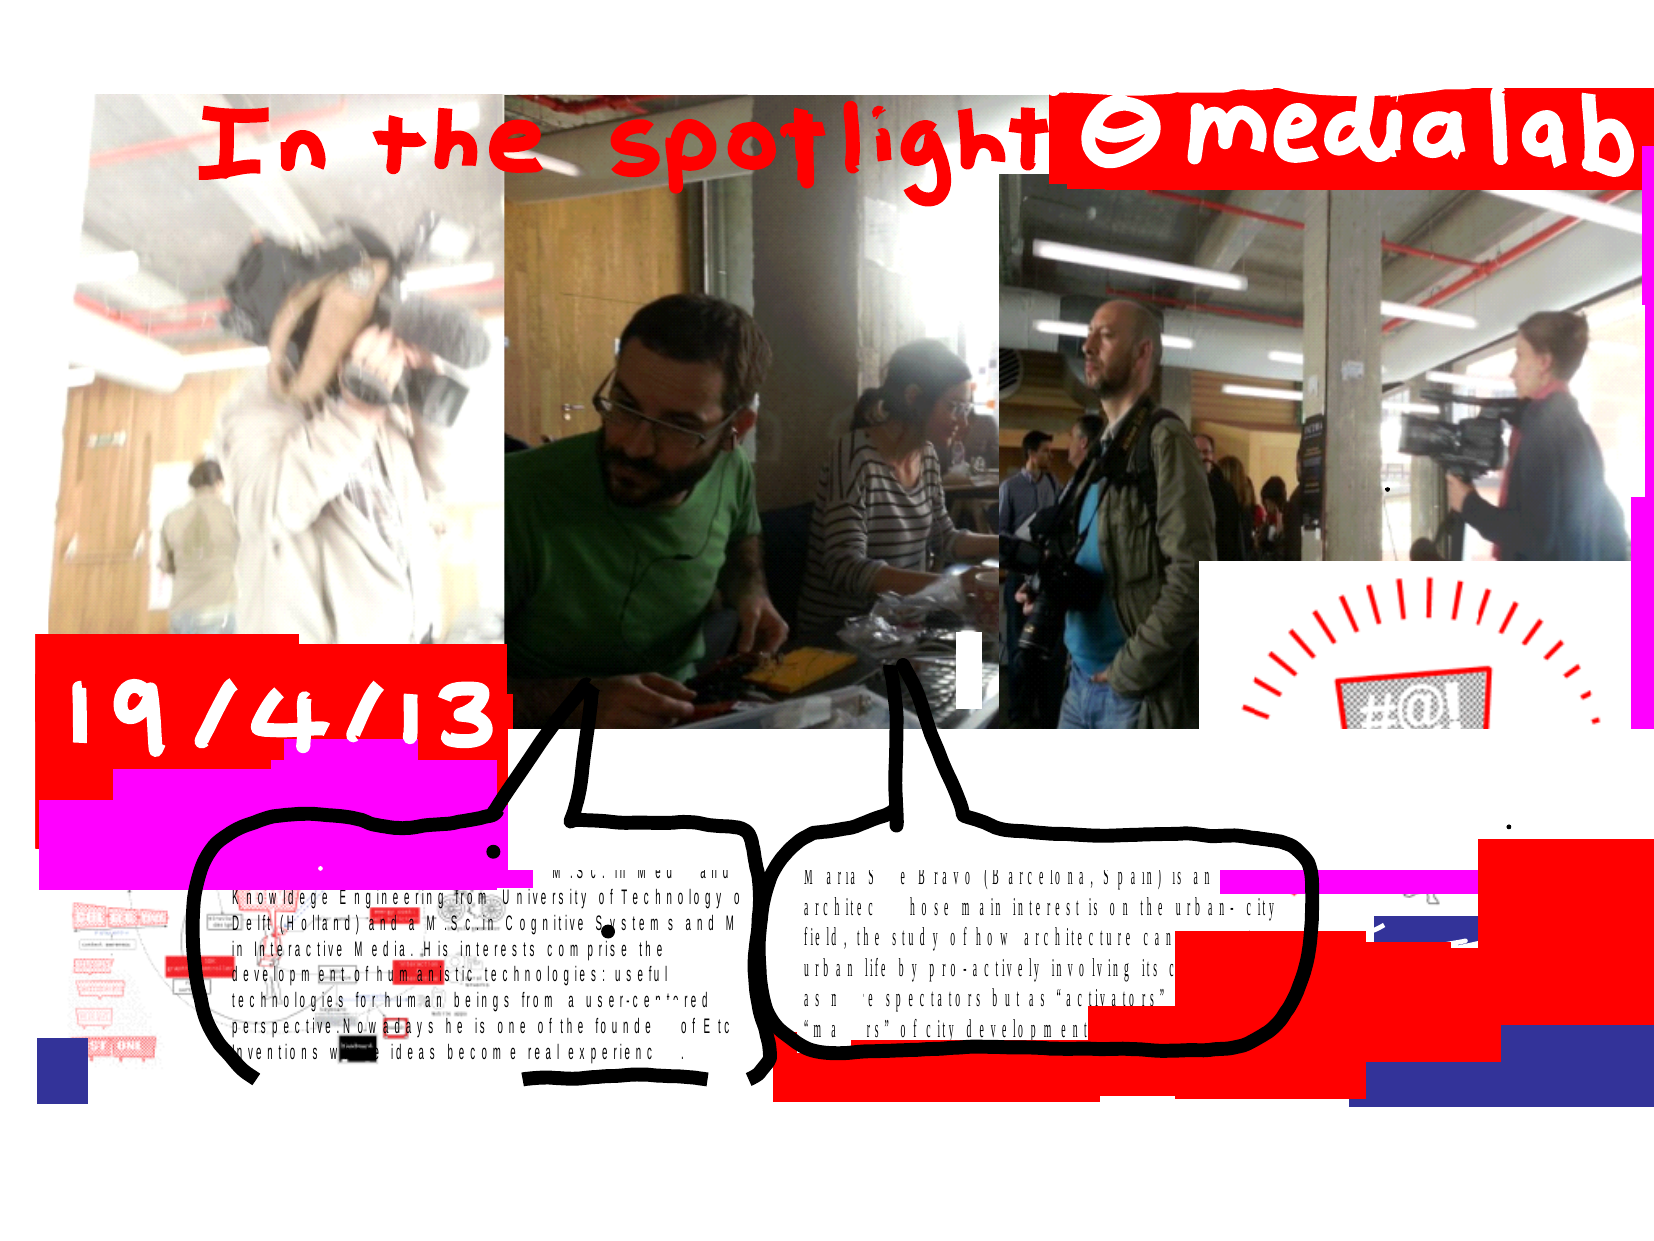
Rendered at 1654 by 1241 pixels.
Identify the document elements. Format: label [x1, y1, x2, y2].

picture [35, 88, 1654, 1107]
